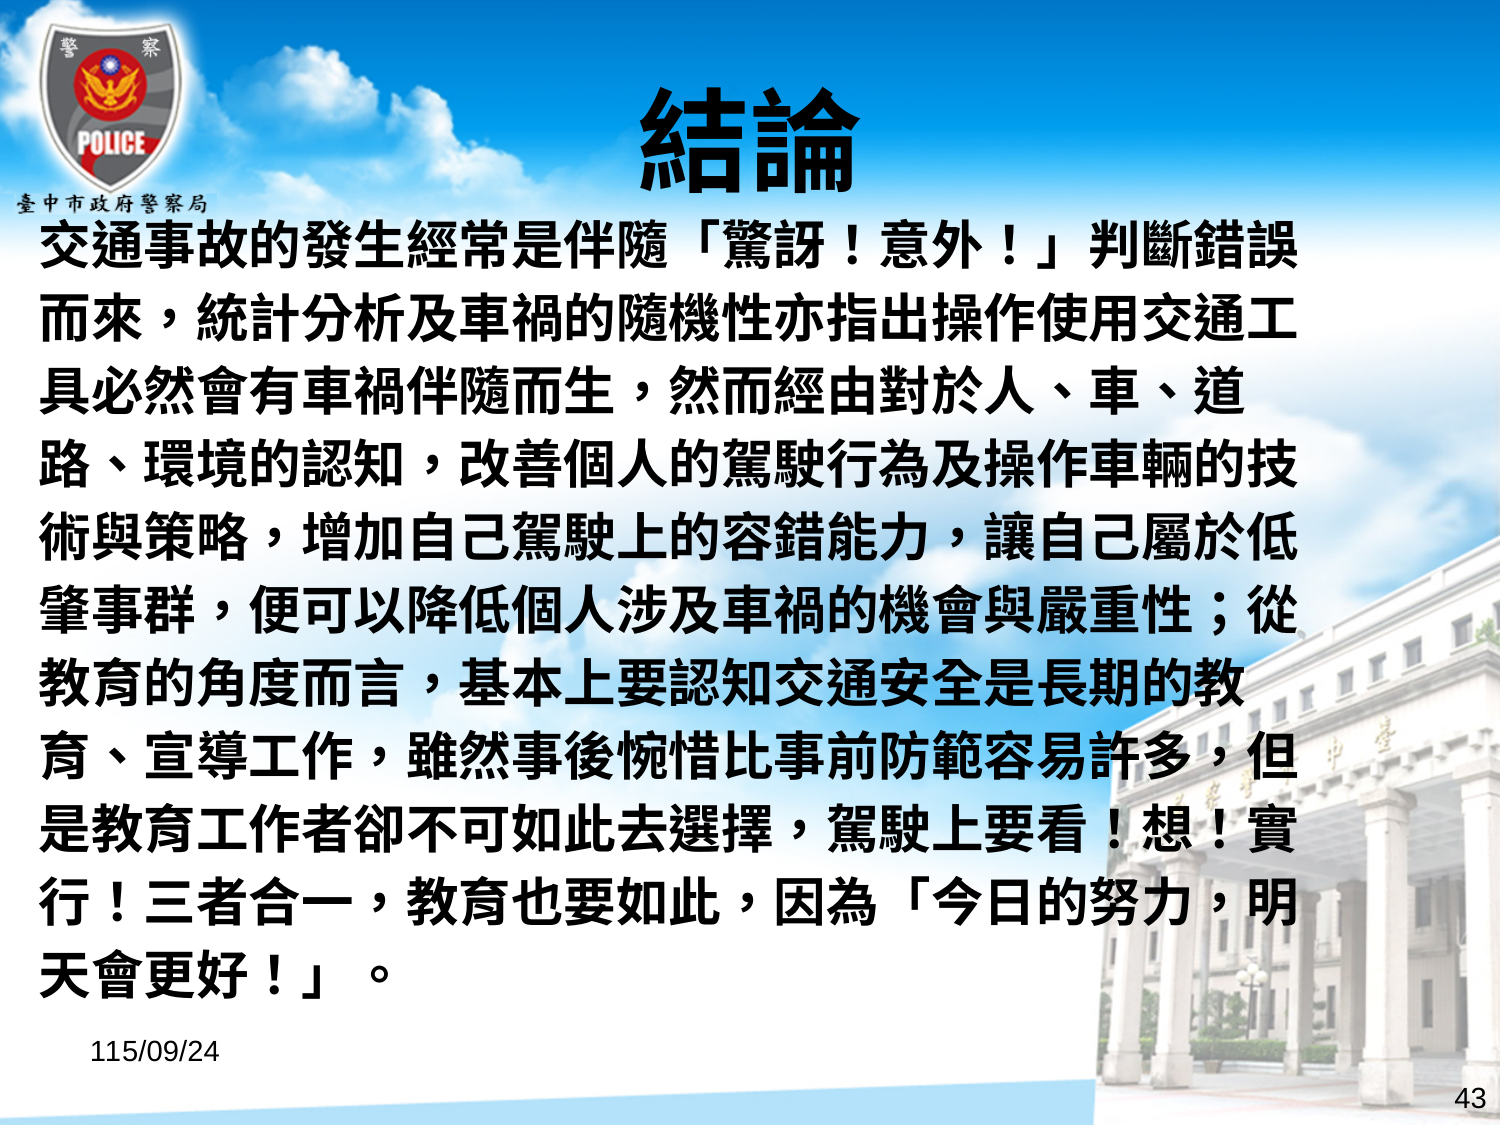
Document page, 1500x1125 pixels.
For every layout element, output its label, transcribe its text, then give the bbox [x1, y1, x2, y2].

picture [0, 0, 1500, 1125]
title 結論 [75, 45, 1426, 207]
text_box <number> [1151, 1071, 1500, 1125]
text_box 110/05/08 [74, 1024, 426, 1103]
list 交通事故的發生經常是伴隨「驚訝！意外！」判斷錯誤 而來，統計分析及車禍的隨機性亦指出操作使用交通工 具必然會有車禍伴隨而生，然而經由對於人、車、道 路、環境的認知，改善個人的駕駛行為及操作車輛的技 術與策略，增加自己駕駛上的容錯能力，讓自己屬於低 肇事群，便可以降低個人涉及車禍的機會與嚴重性；從 教育的角度而言，基本上要認知交通安全是長期的教 育、宣導工作，雖然事後惋惜比事前防範容易許多，但 是教育工作者卻不可如此去選擇，駕駛上要看！想！實 行！三者合一，教育也要如此，因為「今日的努力，明 天會更好！」。 [23, 207, 1477, 1020]
